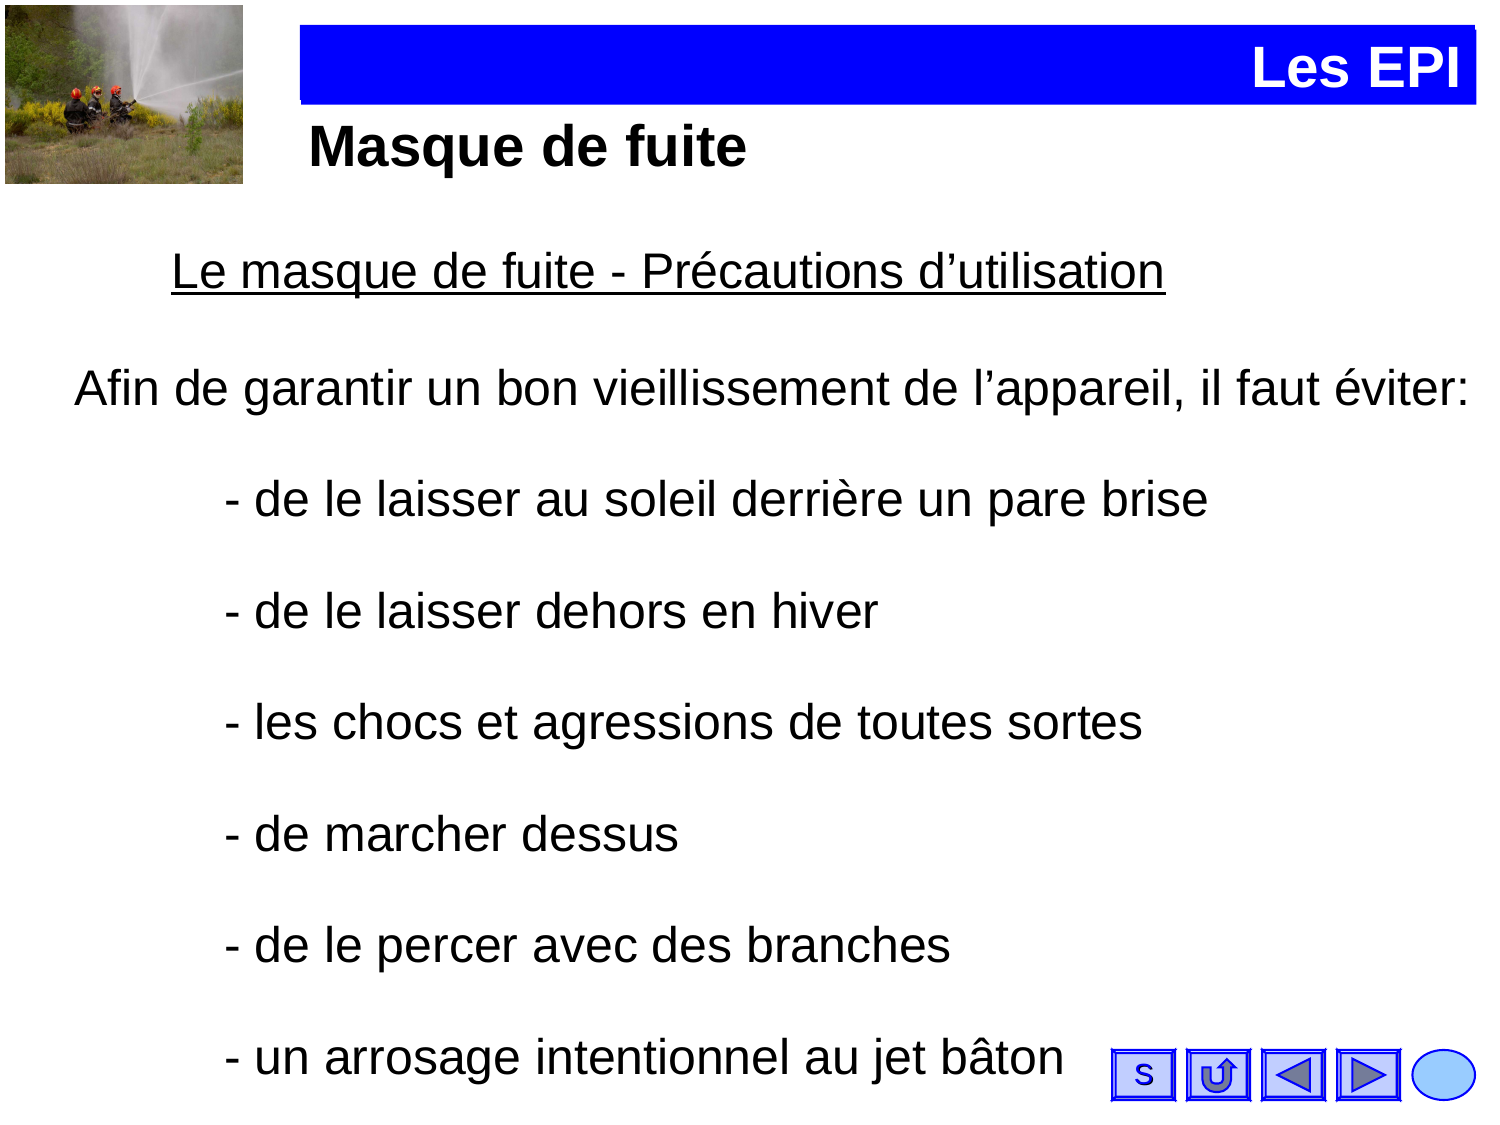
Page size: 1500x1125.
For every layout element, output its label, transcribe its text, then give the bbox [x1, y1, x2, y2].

text_box [1422, 1093, 1466, 1101]
text_box Masque de fuite [242, 106, 815, 188]
picture [5, 5, 243, 184]
text_box Afin de garantir un bon vieillissement de l’appareil, il faut éviter: - de le laisser au soleil derrière un pare brise - de le laisser dehors en hiver - les chocs et agressions de toutes sortes - de marcher dessus - de le percer avec des branches - un arrosage intentionnel au jet bâton [59, 352, 1487, 1093]
text_box Les EPI [301, 29, 1477, 105]
text_box Le masque de fuite - Précautions d’utilisation [156, 236, 1182, 308]
